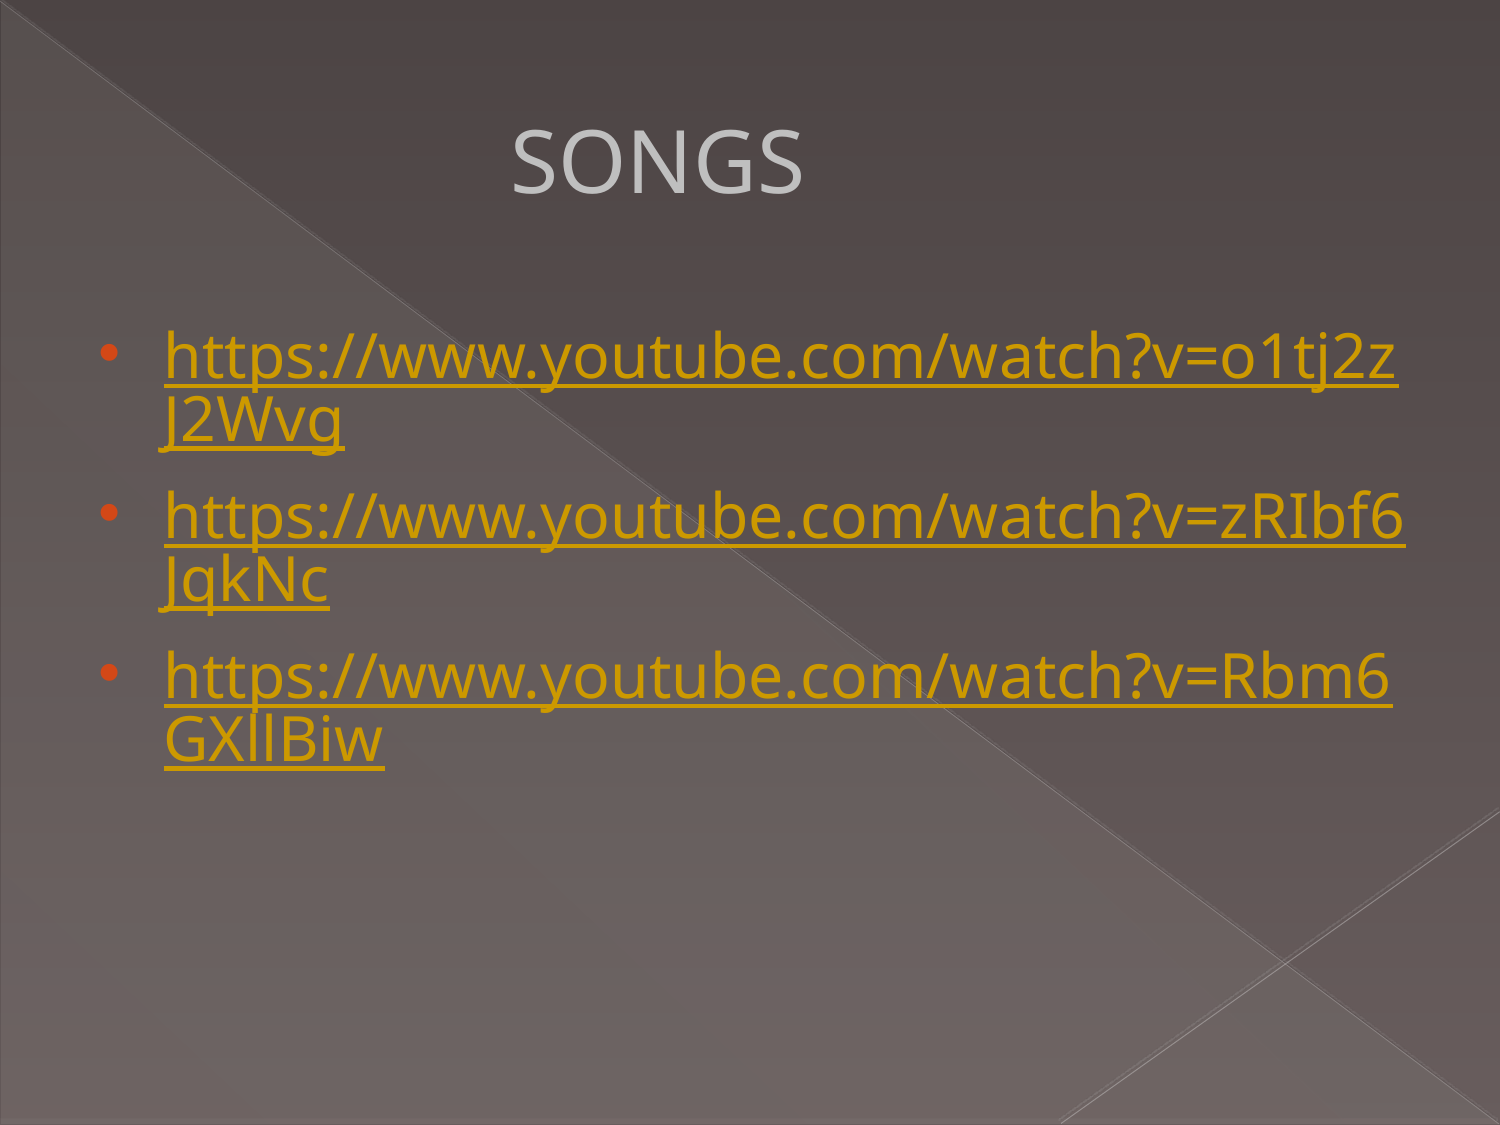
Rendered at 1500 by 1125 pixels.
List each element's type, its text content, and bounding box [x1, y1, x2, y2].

title SONGS [75, 43, 1425, 274]
list https://www.youtube.com/watch?v=o1tj2zJ2Wvg https://www.youtube.com/watch?v=zRIbf6JqkNc https://www.youtube.com/watch?v=Rbm6GXllBiw [75, 308, 1425, 1059]
